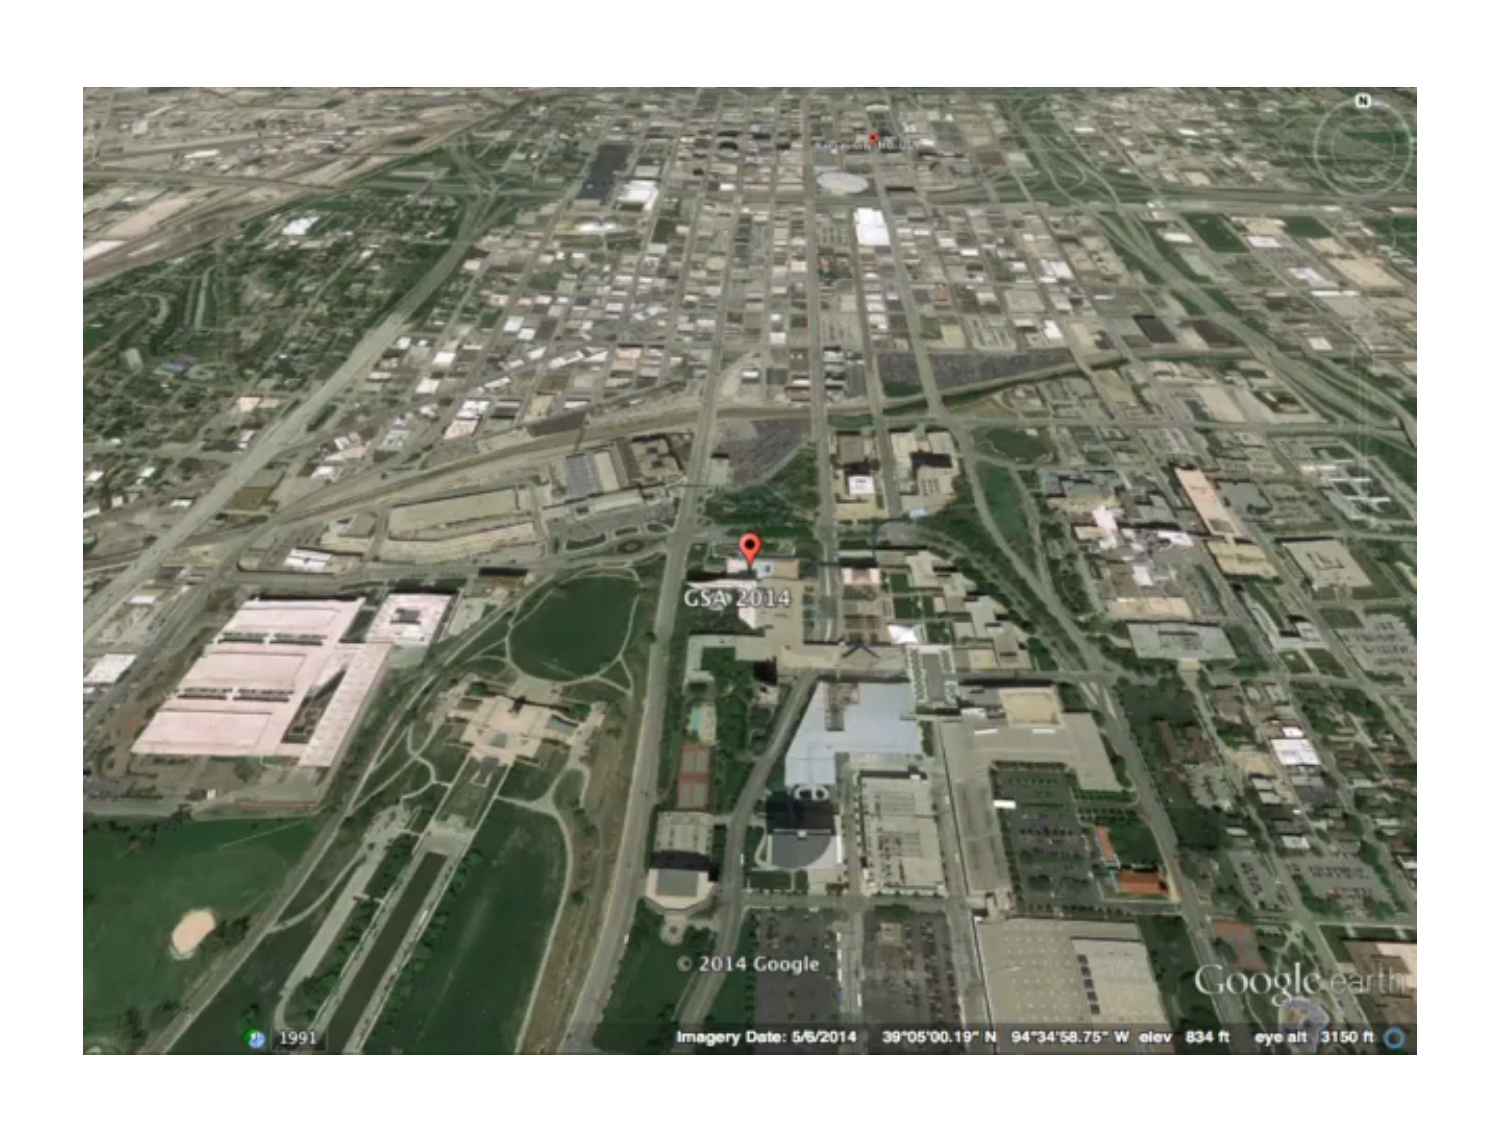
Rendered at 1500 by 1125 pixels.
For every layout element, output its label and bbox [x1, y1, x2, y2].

picture [83, 87, 1417, 1055]
